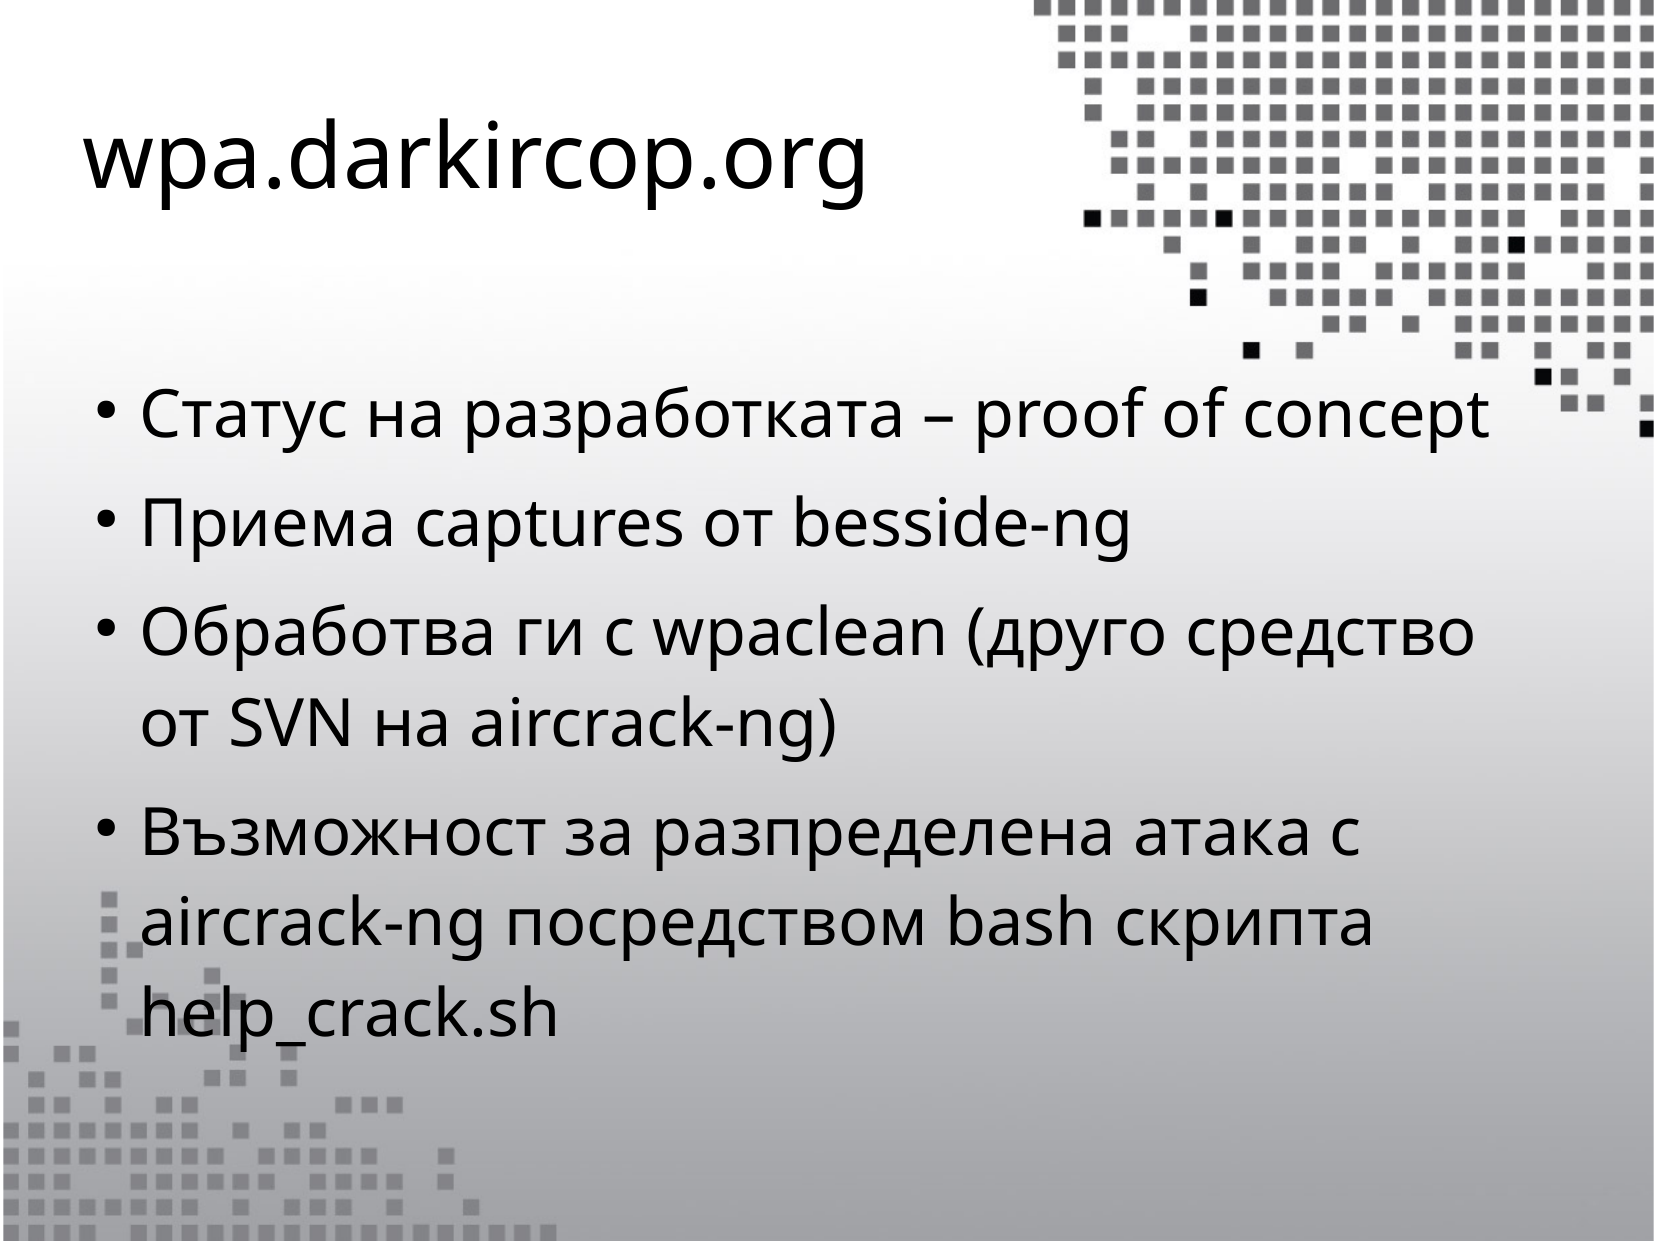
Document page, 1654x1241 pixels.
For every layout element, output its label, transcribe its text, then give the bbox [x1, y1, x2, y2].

text_box Статус на разработката – proof of concept Приема captures от besside-ng Обработва ги с wpaclean (друго средство от SVN на aircrack-ng) Възможност за разпределена атака с aircrack-ng посредством bash скрипта help_crack.sh [86, 366, 1576, 1186]
picture [3, 0, 1654, 1241]
title wpa.darkircop.org [82, 49, 1571, 257]
